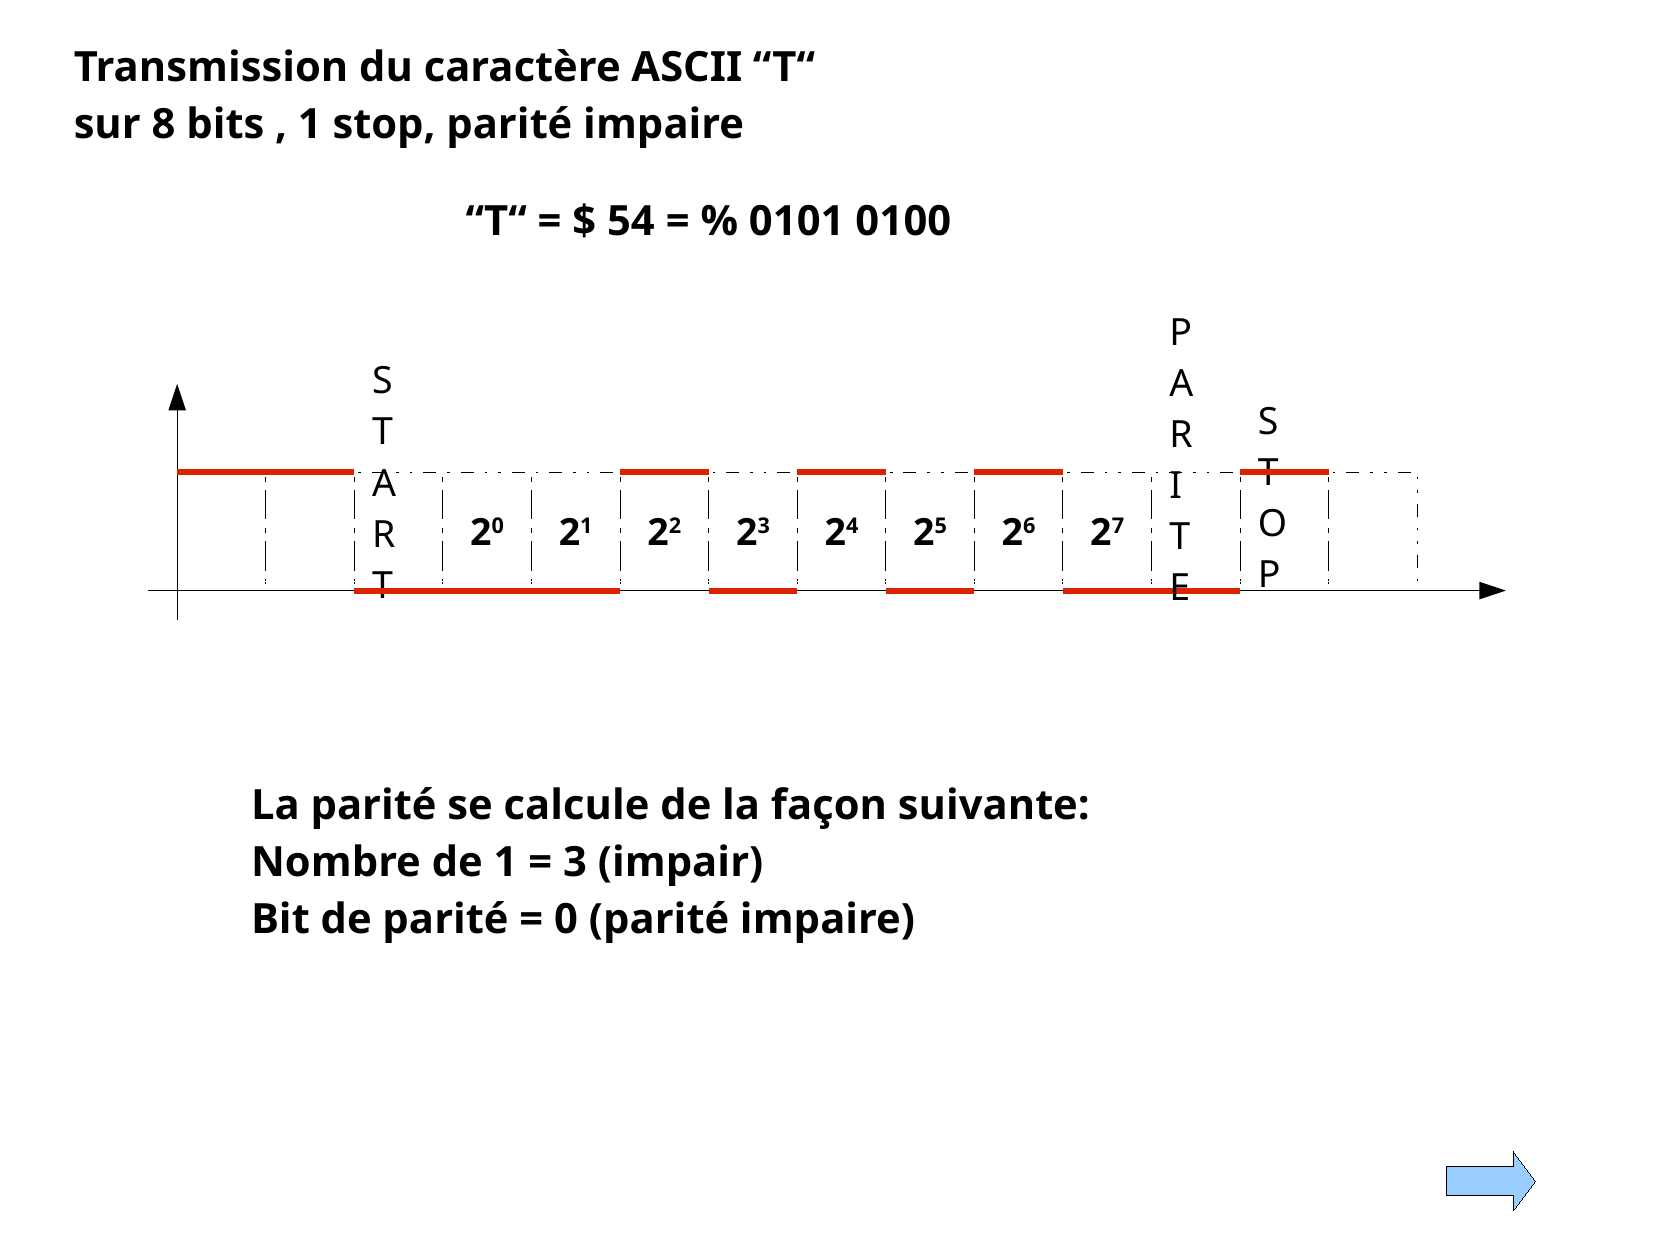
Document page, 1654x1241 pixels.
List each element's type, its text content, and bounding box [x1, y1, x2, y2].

text_box START [354, 343, 414, 591]
text_box STOP [1240, 383, 1300, 586]
text_box Transmission du caractère ASCII “T“ sur 8 bits , 1 stop, parité impaire [59, 29, 1595, 146]
text_box 20 [442, 495, 531, 562]
text_box “T“ = $ 54 = % 0101 0100 [354, 183, 1063, 266]
text_box 27 [1062, 495, 1151, 562]
text_box 24 [797, 495, 885, 562]
text_box 26 [974, 495, 1062, 562]
text_box La parité se calcule de la façon suivante: Nombre de 1 = 3 (impair) Bit de parité = 0 (parité impaire) [236, 767, 1418, 985]
text_box PARITE [1151, 295, 1211, 591]
text_box 23 [708, 495, 797, 562]
text_box 25 [885, 495, 974, 562]
text_box 21 [531, 495, 621, 603]
text_box [1446, 1151, 1536, 1211]
text_box 22 [620, 495, 708, 562]
